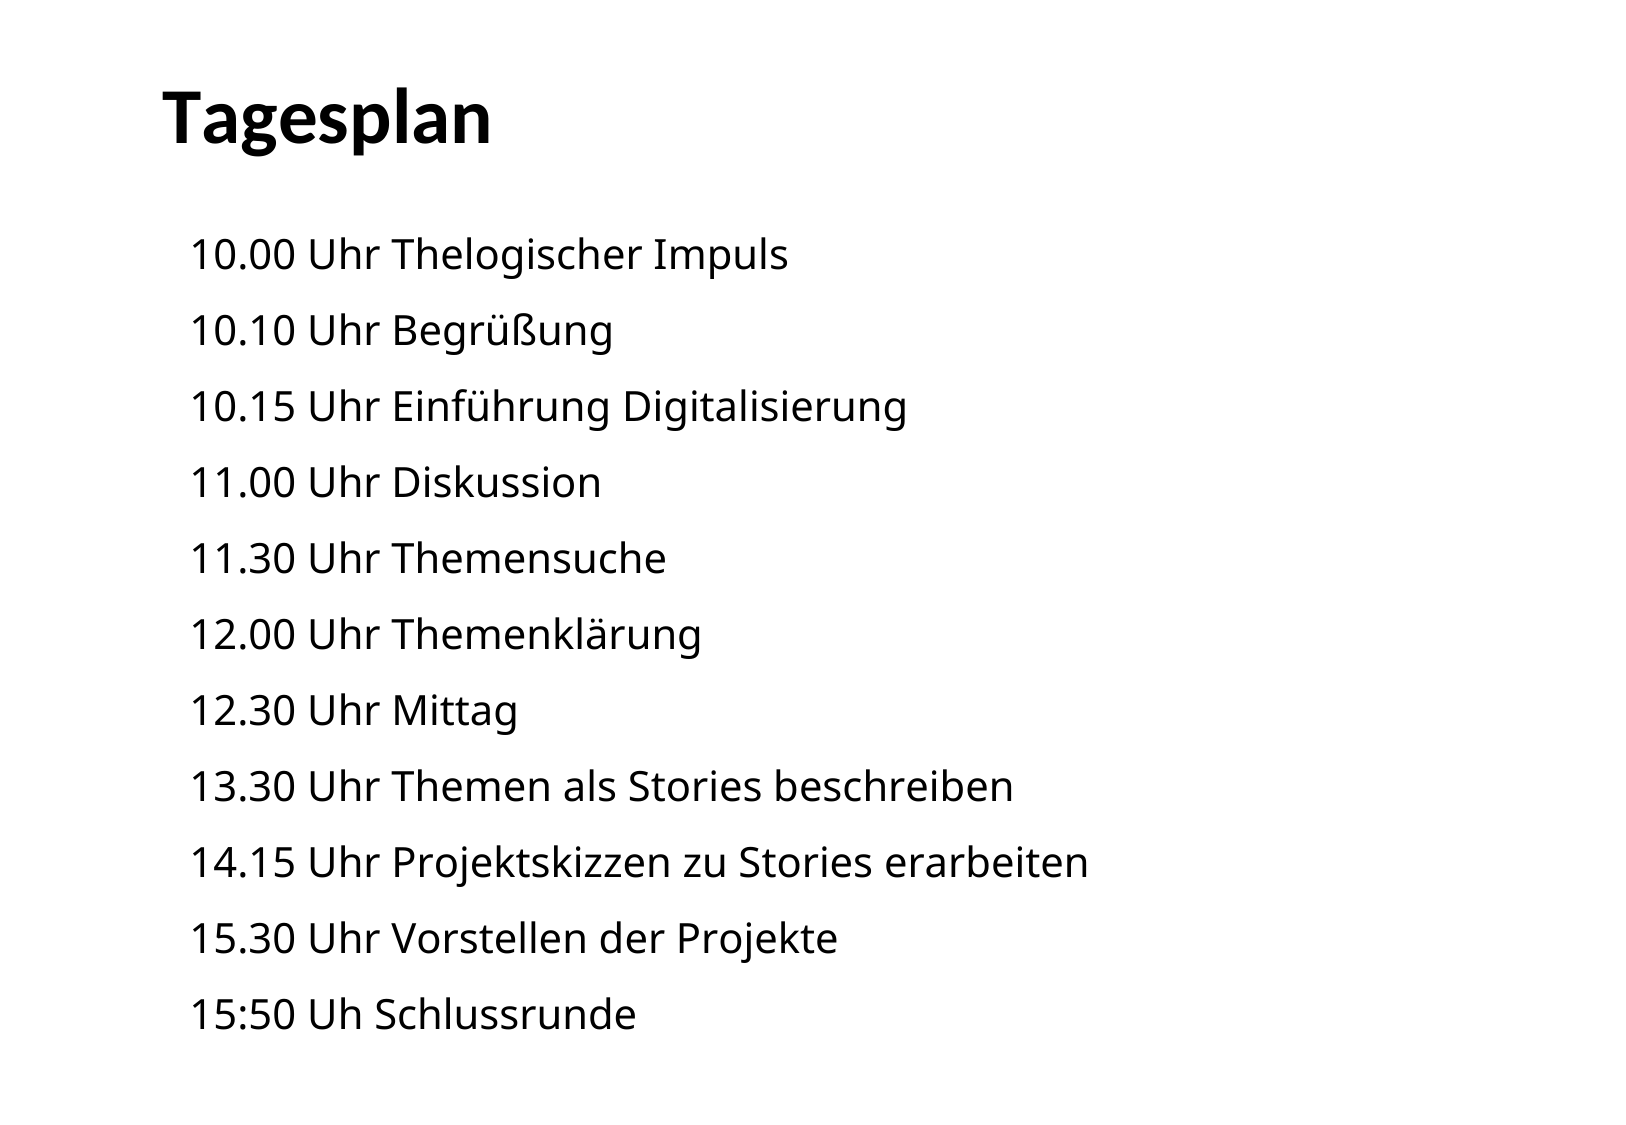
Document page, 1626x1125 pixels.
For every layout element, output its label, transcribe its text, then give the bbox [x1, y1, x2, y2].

text_box 10.00 Uhr Thelogischer Impuls 10.10 Uhr Begrüßung 10.15 Uhr Einführung Digitalisierung 11.00 Uhr Diskussion 11.30 Uhr Themensuche 12.00 Uhr Themenklärung 12.30 Uhr Mittag 13.30 Uhr Themen als Stories beschreiben 14.15 Uhr Projektskizzen zu Stories erarbeiten 15.30 Uhr Vorstellen der Projekte 15:50 Uh Schlussrunde [174, 220, 1415, 1046]
title Tagesplan [162, 74, 1461, 175]
